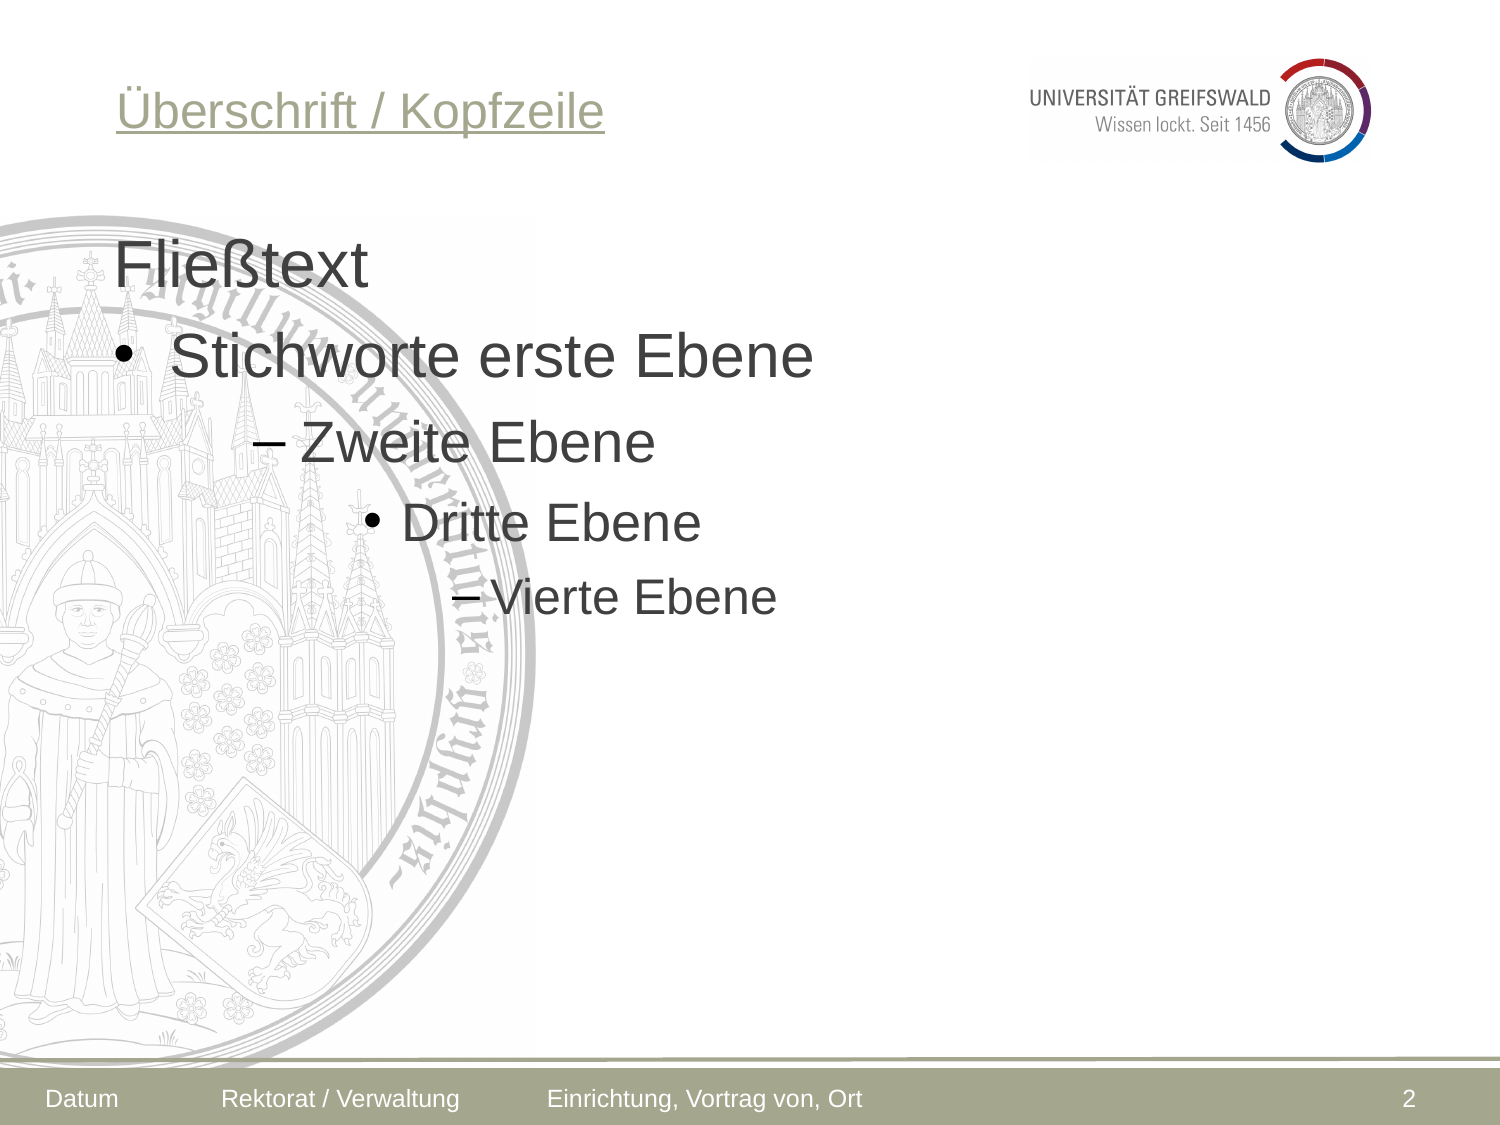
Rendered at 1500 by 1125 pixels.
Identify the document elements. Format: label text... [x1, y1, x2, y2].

text_box Fließtext Stichworte erste Ebene Zweite Ebene Dritte Ebene Vierte Ebene [98, 213, 1382, 1012]
picture [0, 215, 536, 1058]
text_box Überschrift / Kopfzeile [101, 70, 1121, 172]
picture [1030, 58, 1372, 163]
picture [0, 1062, 536, 1068]
